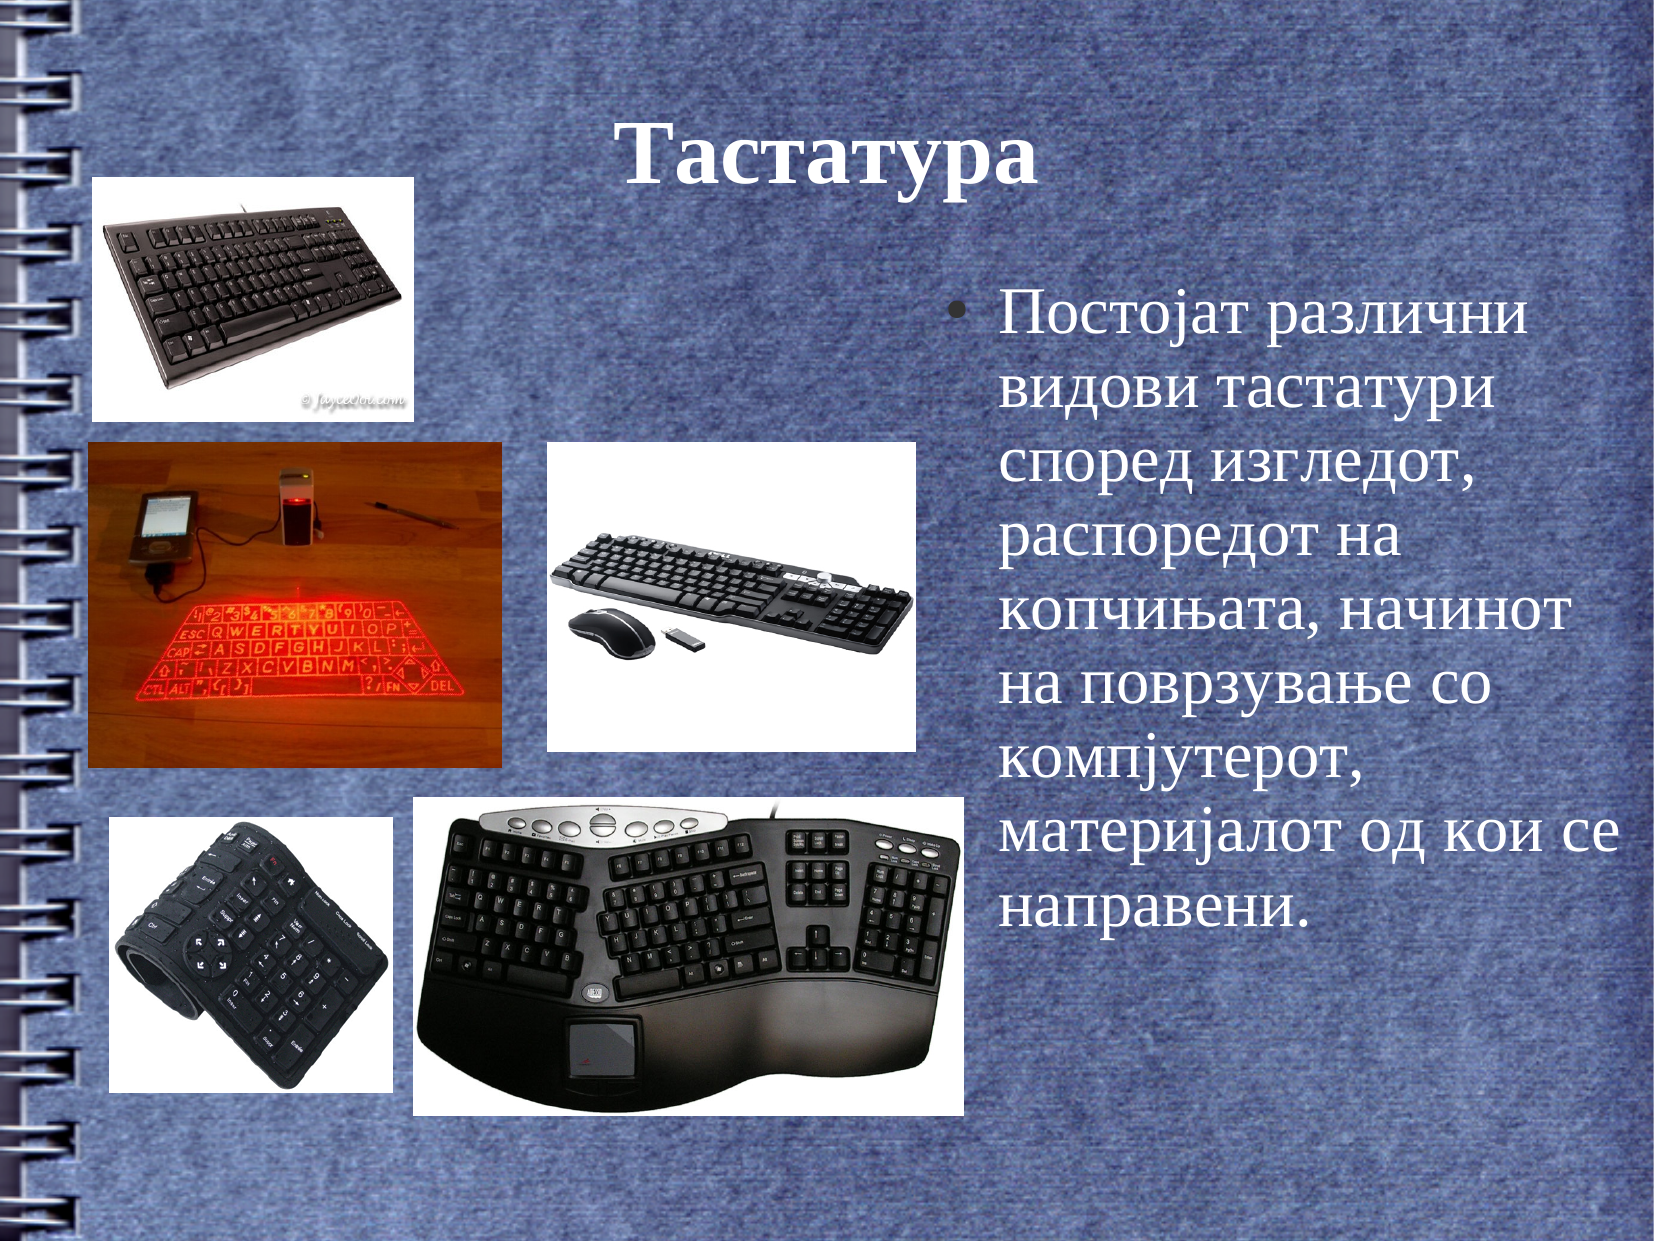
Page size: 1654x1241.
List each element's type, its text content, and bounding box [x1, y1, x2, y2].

picture [0, 0, 1654, 1241]
title Тастатура [82, 49, 1571, 257]
list Постојат различни видови тастатури според изгледот, распоредот на копчињата, начинот на поврзување со компјутерот, материјалот од кои се направени. [927, 274, 1654, 1093]
